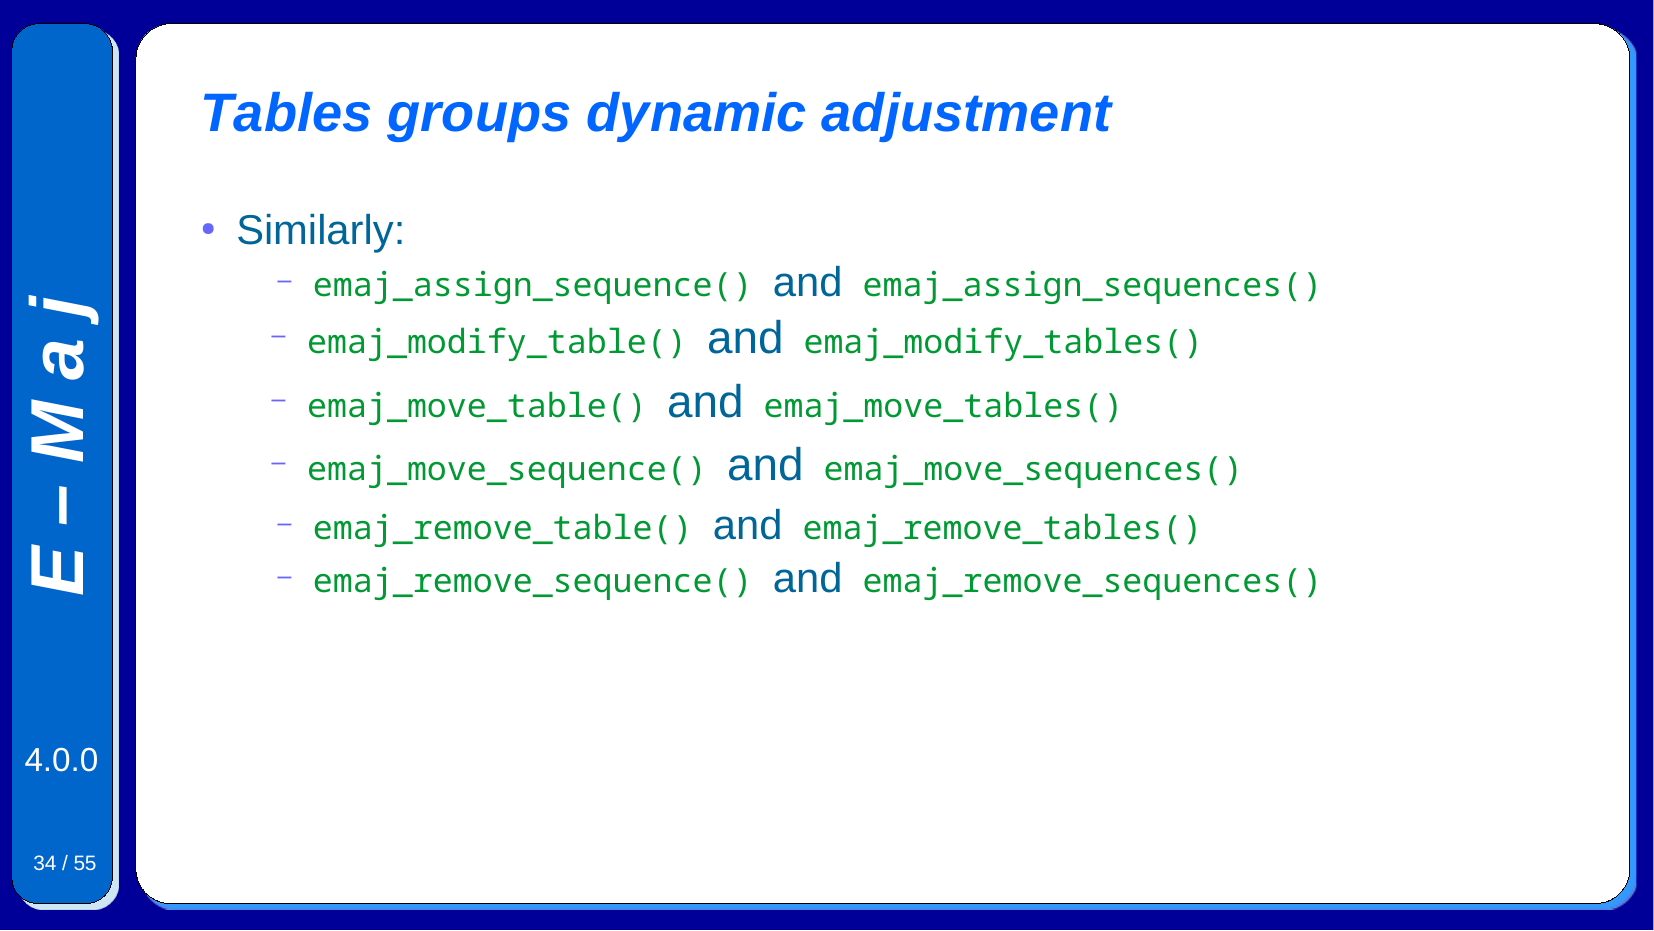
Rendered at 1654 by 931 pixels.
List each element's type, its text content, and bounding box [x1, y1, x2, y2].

list Similarly: emaj_assign_sequence() and emaj_assign_sequences() emaj_modify_table() and emaj_modify_tables() emaj_move_table() and emaj_move_tables() emaj_move_sequence() and emaj_move_sequences() emaj_remove_table() and emaj_remove_tables() emaj_remove_sequence() and emaj_remove_sequences() [177, 206, 1587, 829]
title Tables groups dynamic adjustment [200, 34, 1575, 191]
